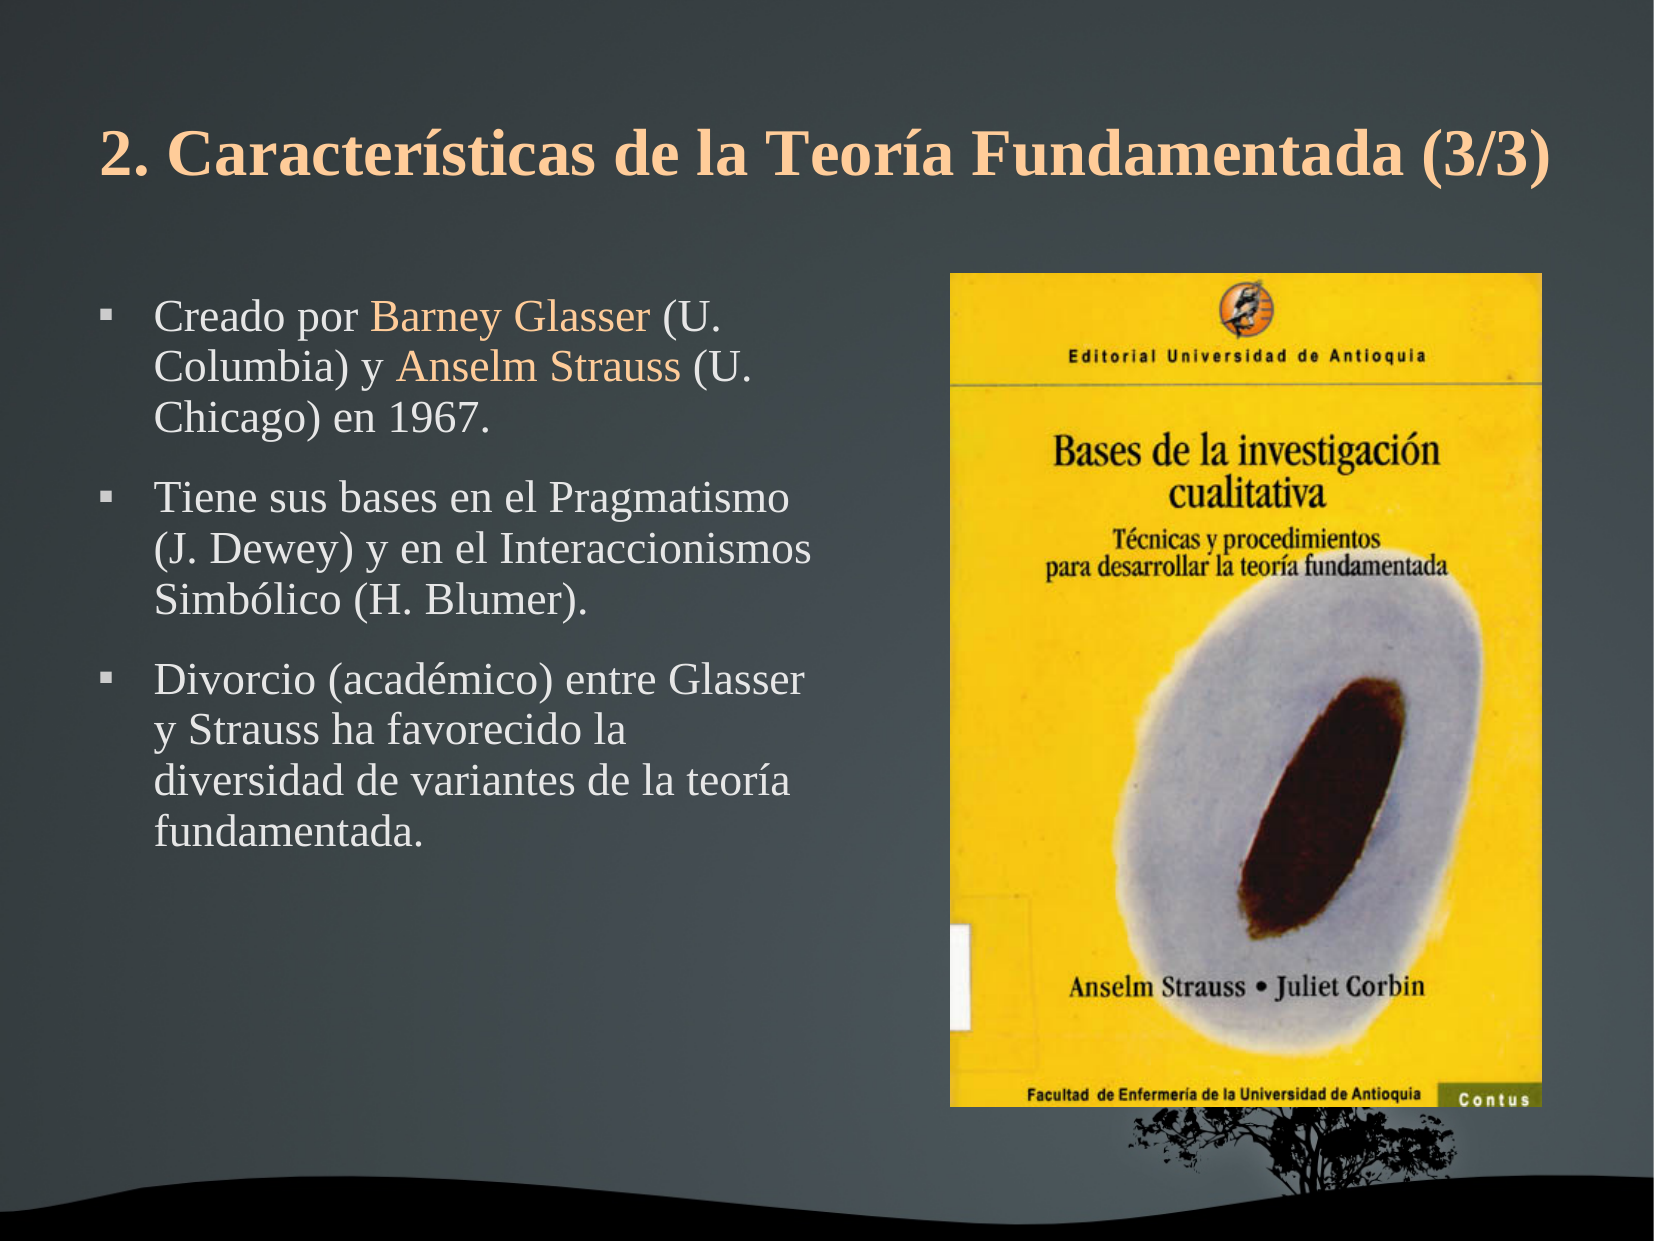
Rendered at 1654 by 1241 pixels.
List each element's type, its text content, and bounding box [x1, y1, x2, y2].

title 2. Características de la Teoría Fundamentada (3/3) [82, 49, 1571, 257]
picture [0, 0, 1654, 1241]
list Creado por Barney Glasser (U. Columbia) y Anselm Strauss (U. Chicago) en 1967. Tiene sus bases en el Pragmatismo (J. Dewey) y en el Interaccionismos Simbólico (H. Blumer). Divorcio (académico) entre Glasser y Strauss ha favorecido la diversidad de variantes de la teoría fundamentada. [82, 290, 827, 1109]
